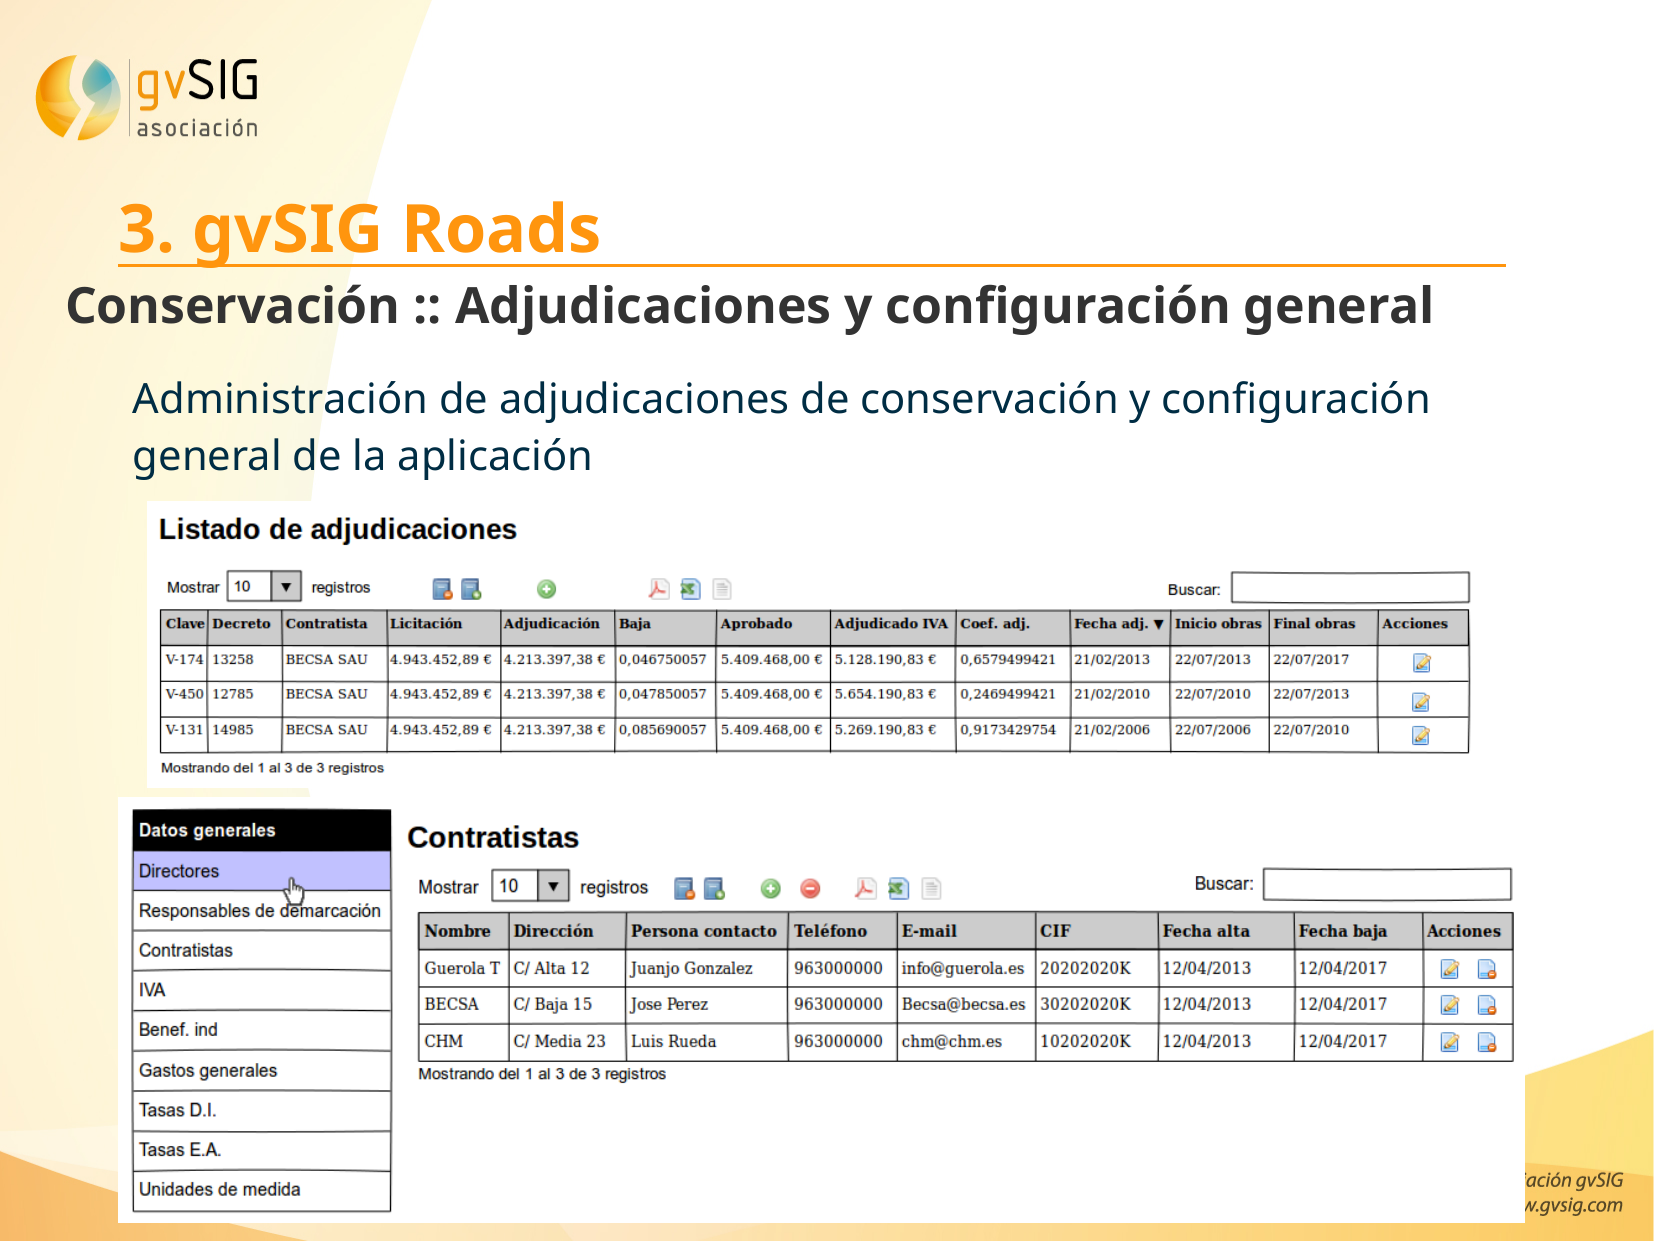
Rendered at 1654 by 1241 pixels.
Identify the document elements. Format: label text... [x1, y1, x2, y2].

title 3. gvSIG Roads [118, 177, 1607, 276]
title Conservación :: Adjudicaciones y configuración general [64, 200, 1654, 408]
picture [0, 0, 1654, 1241]
text_box Administración de adjudicaciones de conservación y configuración general de la aplicación [118, 361, 1541, 607]
